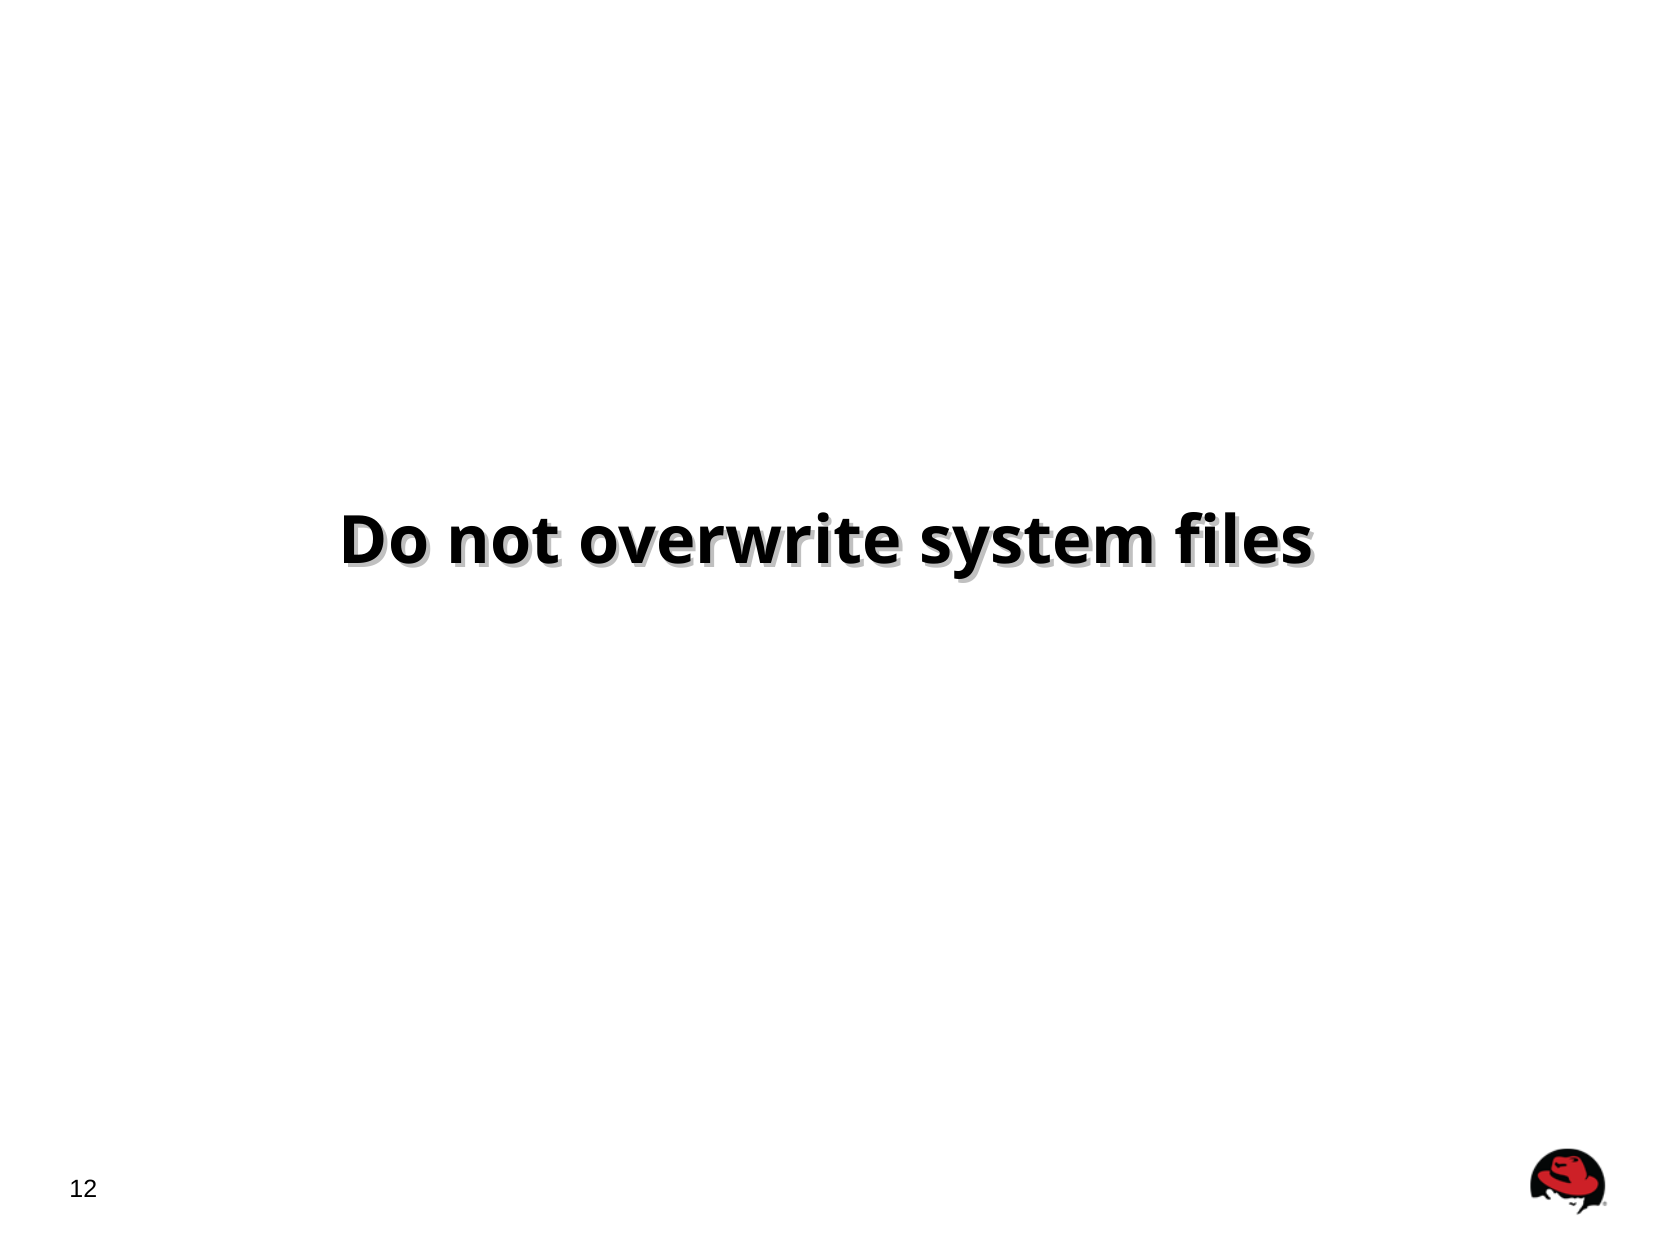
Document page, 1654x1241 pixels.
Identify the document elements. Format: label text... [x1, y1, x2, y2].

subtitle Do not overwrite system files [82, 37, 1571, 1039]
picture [1529, 1146, 1613, 1224]
